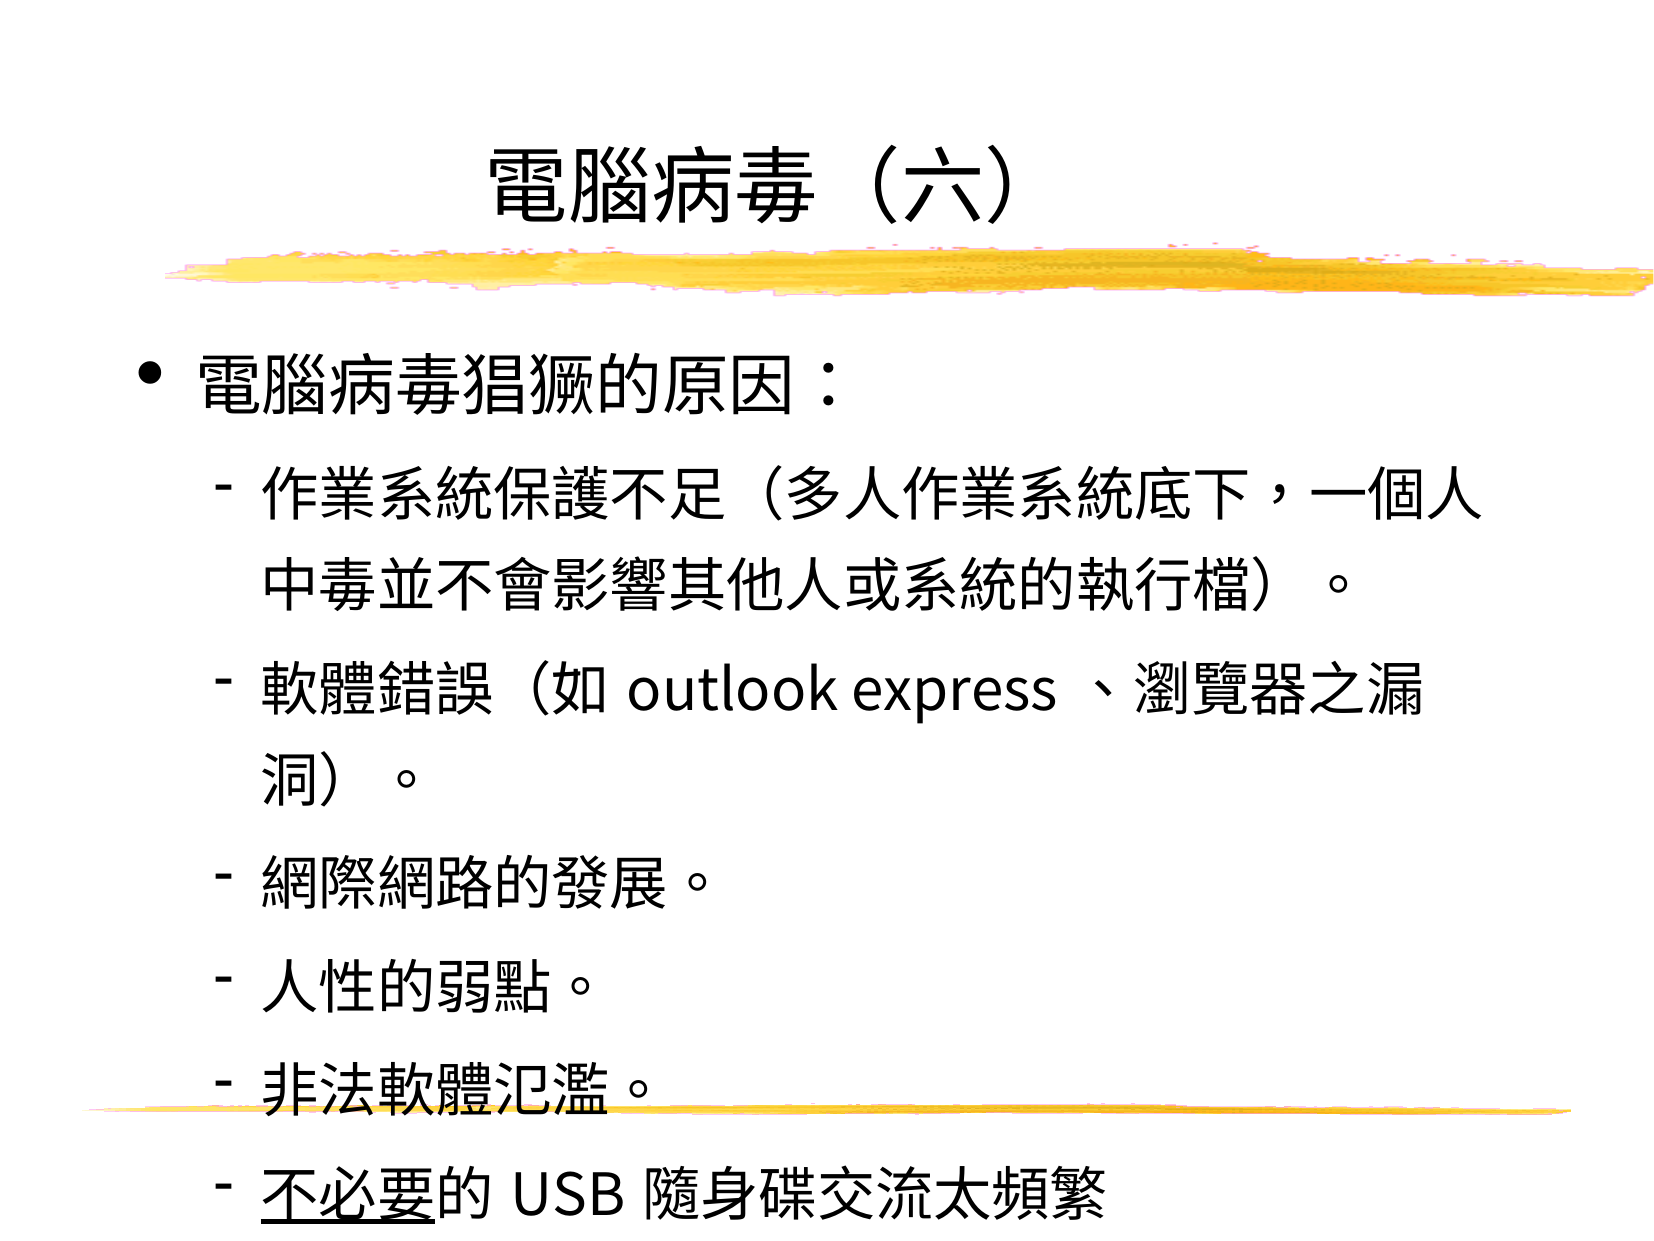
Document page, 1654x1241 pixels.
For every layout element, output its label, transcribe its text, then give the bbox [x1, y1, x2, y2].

list 電腦病毒猖獗的原因： 作業系統保護不足（多人作業系統底下，一個人中毒並不會影響其他人或系統的執行檔）。 軟體錯誤（如outlook express、瀏覽器之漏洞）。 網際網路的發展。 人性的弱點。 非法軟體氾濫。 不必要的USB隨身碟交流太頻繁 [124, 316, 1530, 1063]
title 電腦病毒（六） [73, 41, 1479, 249]
picture [165, 237, 1654, 308]
picture [346, 1102, 364, 1108]
picture [521, 1102, 545, 1110]
picture [593, 1102, 599, 1110]
picture [82, 1102, 1571, 1117]
picture [574, 1102, 580, 1110]
picture [584, 1102, 590, 1110]
